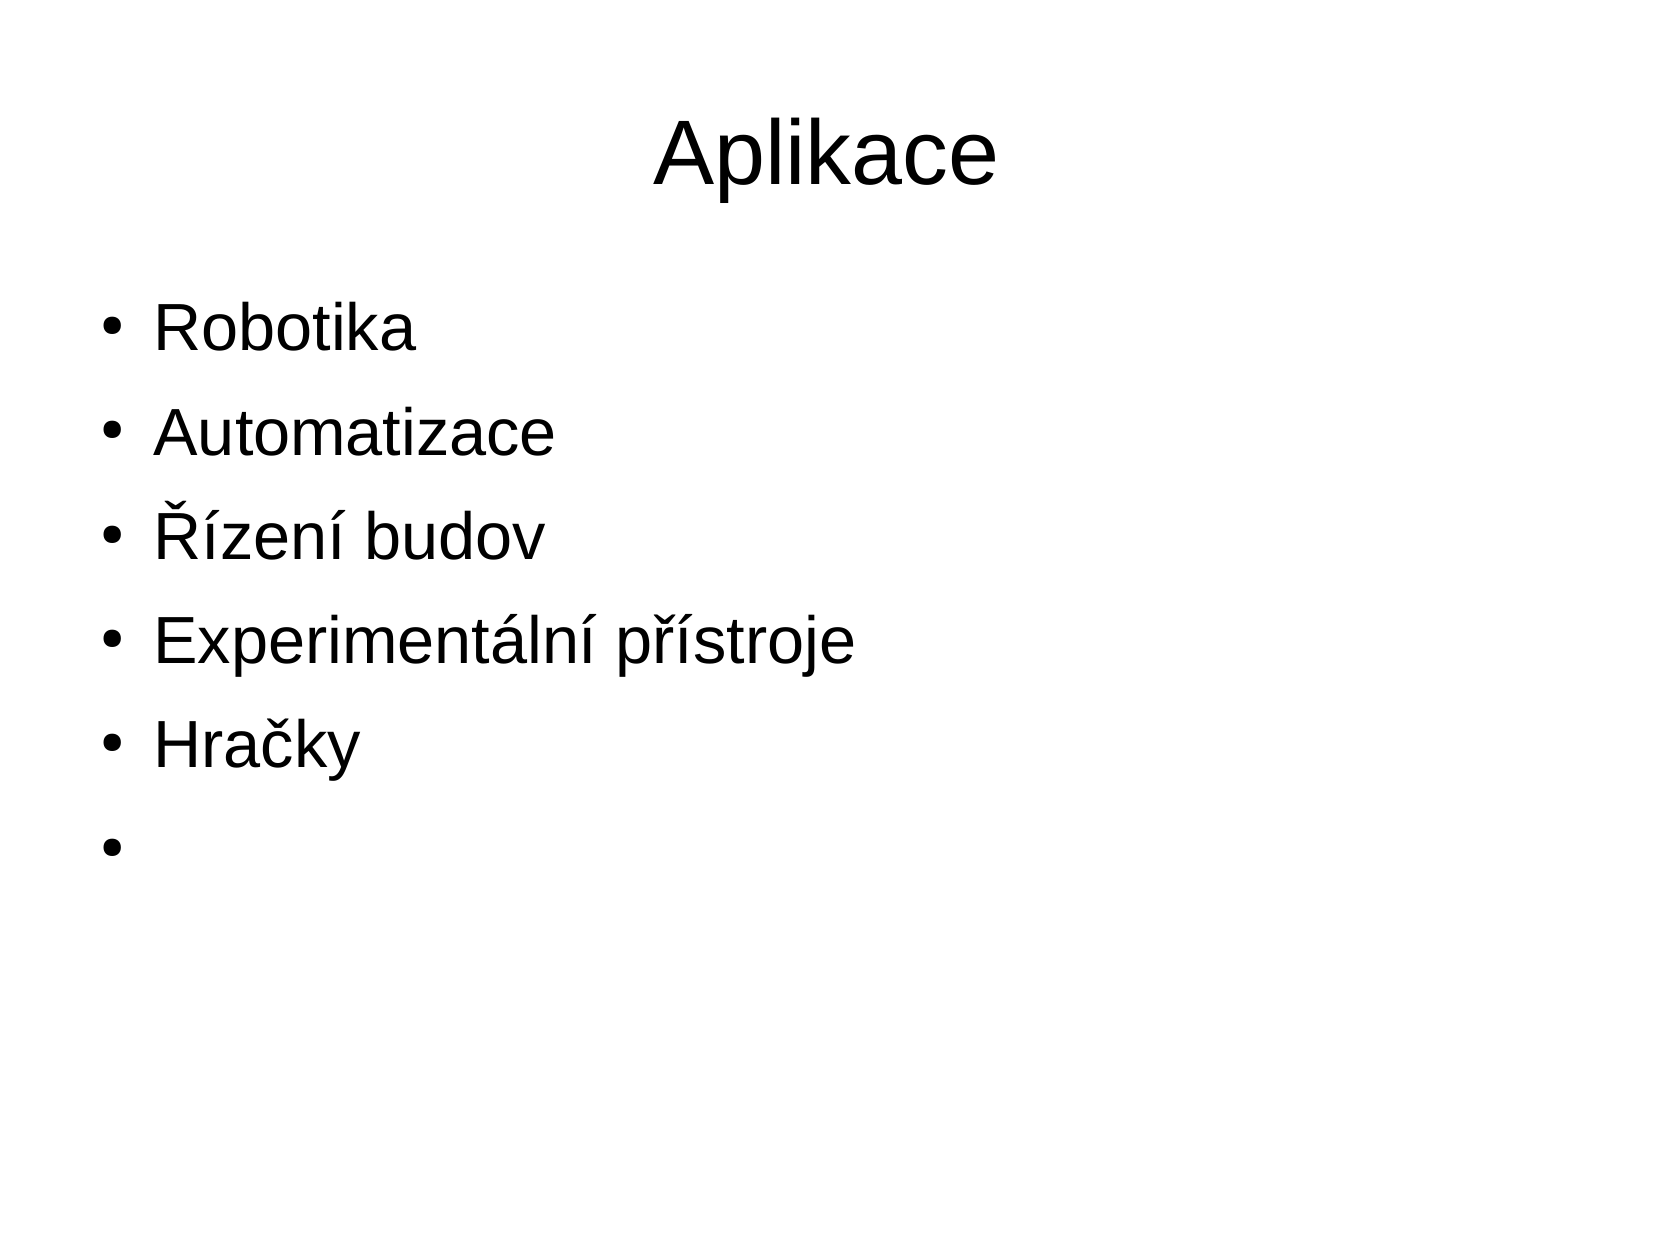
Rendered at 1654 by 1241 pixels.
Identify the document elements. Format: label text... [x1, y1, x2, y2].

list Robotika Automatizace Řízení budov Experimentální přístroje Hračky [82, 290, 1571, 1109]
title Aplikace [82, 49, 1571, 257]
